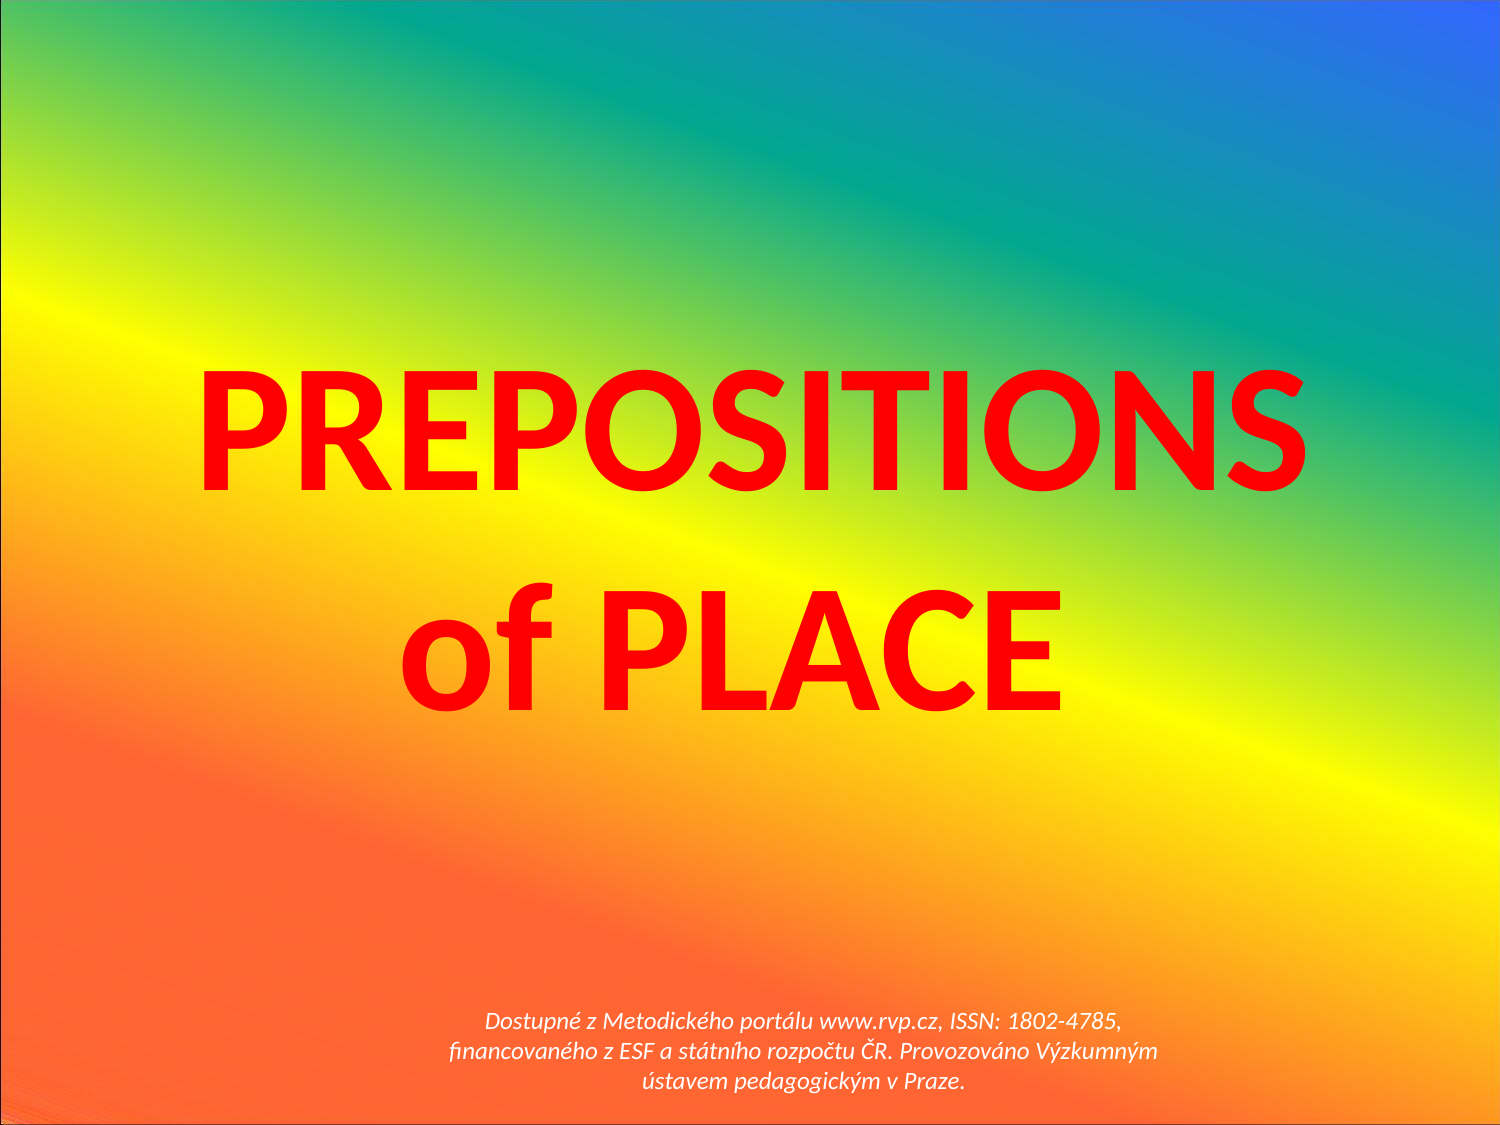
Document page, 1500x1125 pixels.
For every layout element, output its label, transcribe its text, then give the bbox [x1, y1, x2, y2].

text_box Dostupné z Metodického portálu www.rvp.cz, ISSN: 1802-4785, financovaného z ESF a státního rozpočtu ČR. Provozováno Výzkumným ústavem pedagogickým v Praze. [421, 1019, 1187, 1080]
picture [0, 0, 1500, 1125]
title PREPOSITIONS of PLACE [0, 299, 1465, 755]
